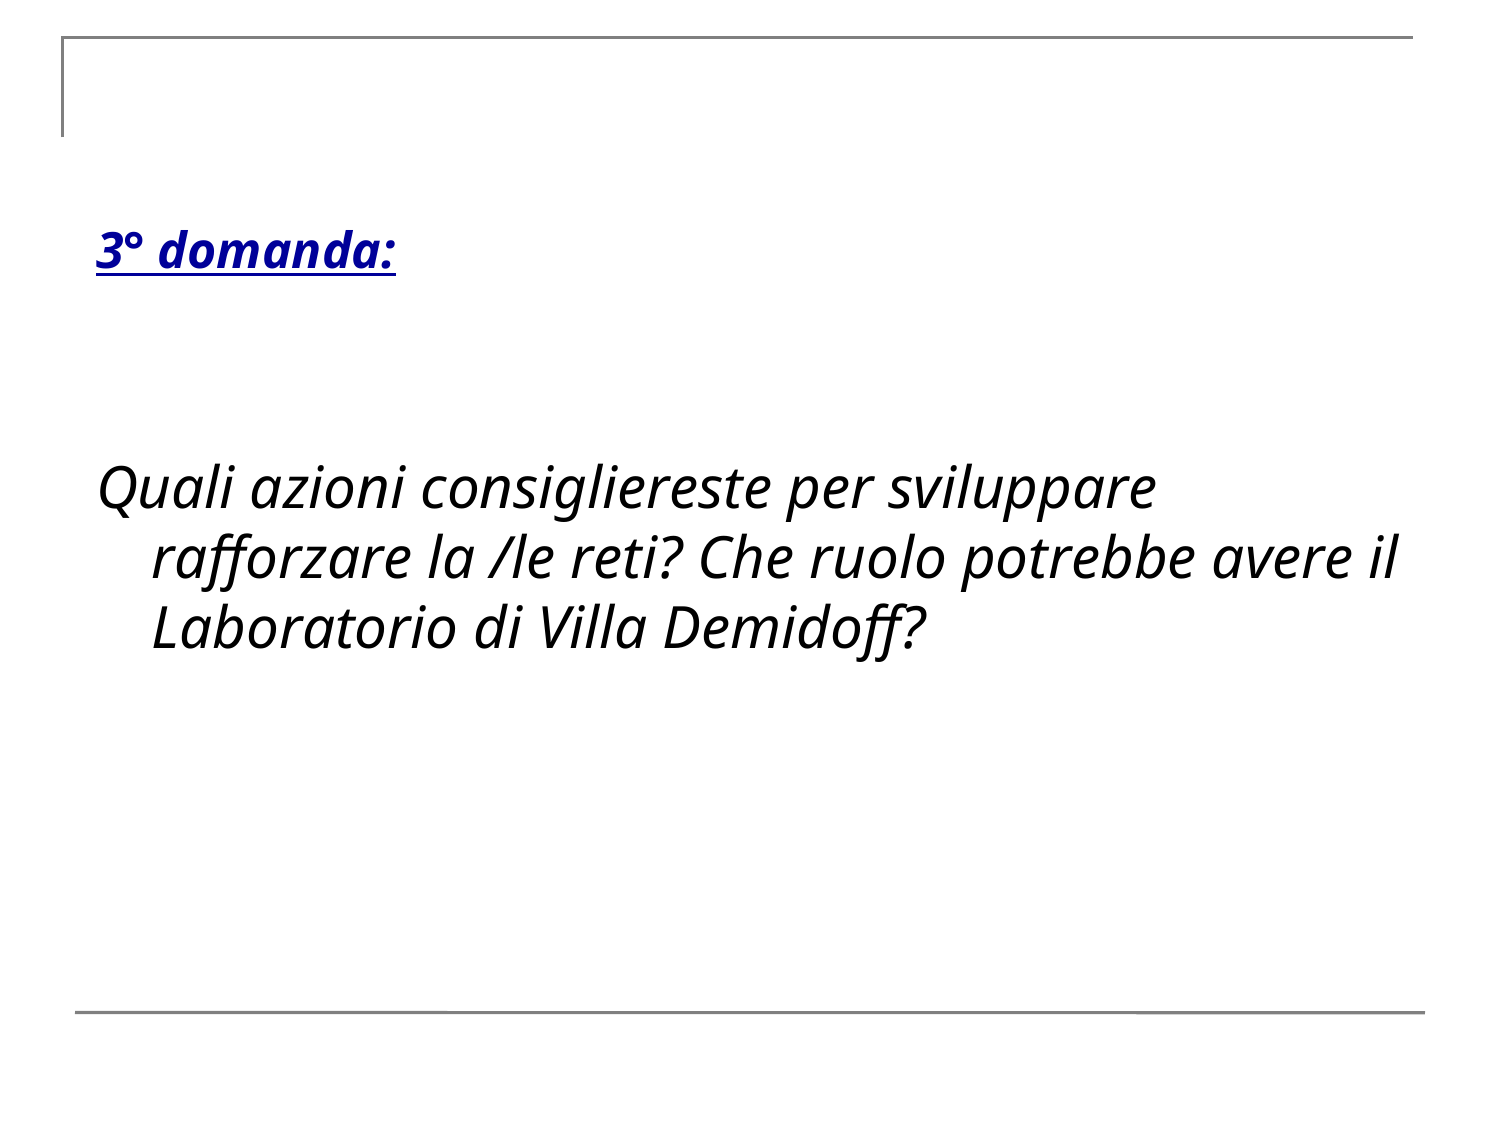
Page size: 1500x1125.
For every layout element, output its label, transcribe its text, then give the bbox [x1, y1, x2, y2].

text_box 3° domanda: Quali azioni consigliereste per sviluppare rafforzare la /le reti? Che ruolo potrebbe avere il Laboratorio di Villa Demidoff? [80, 139, 1431, 886]
